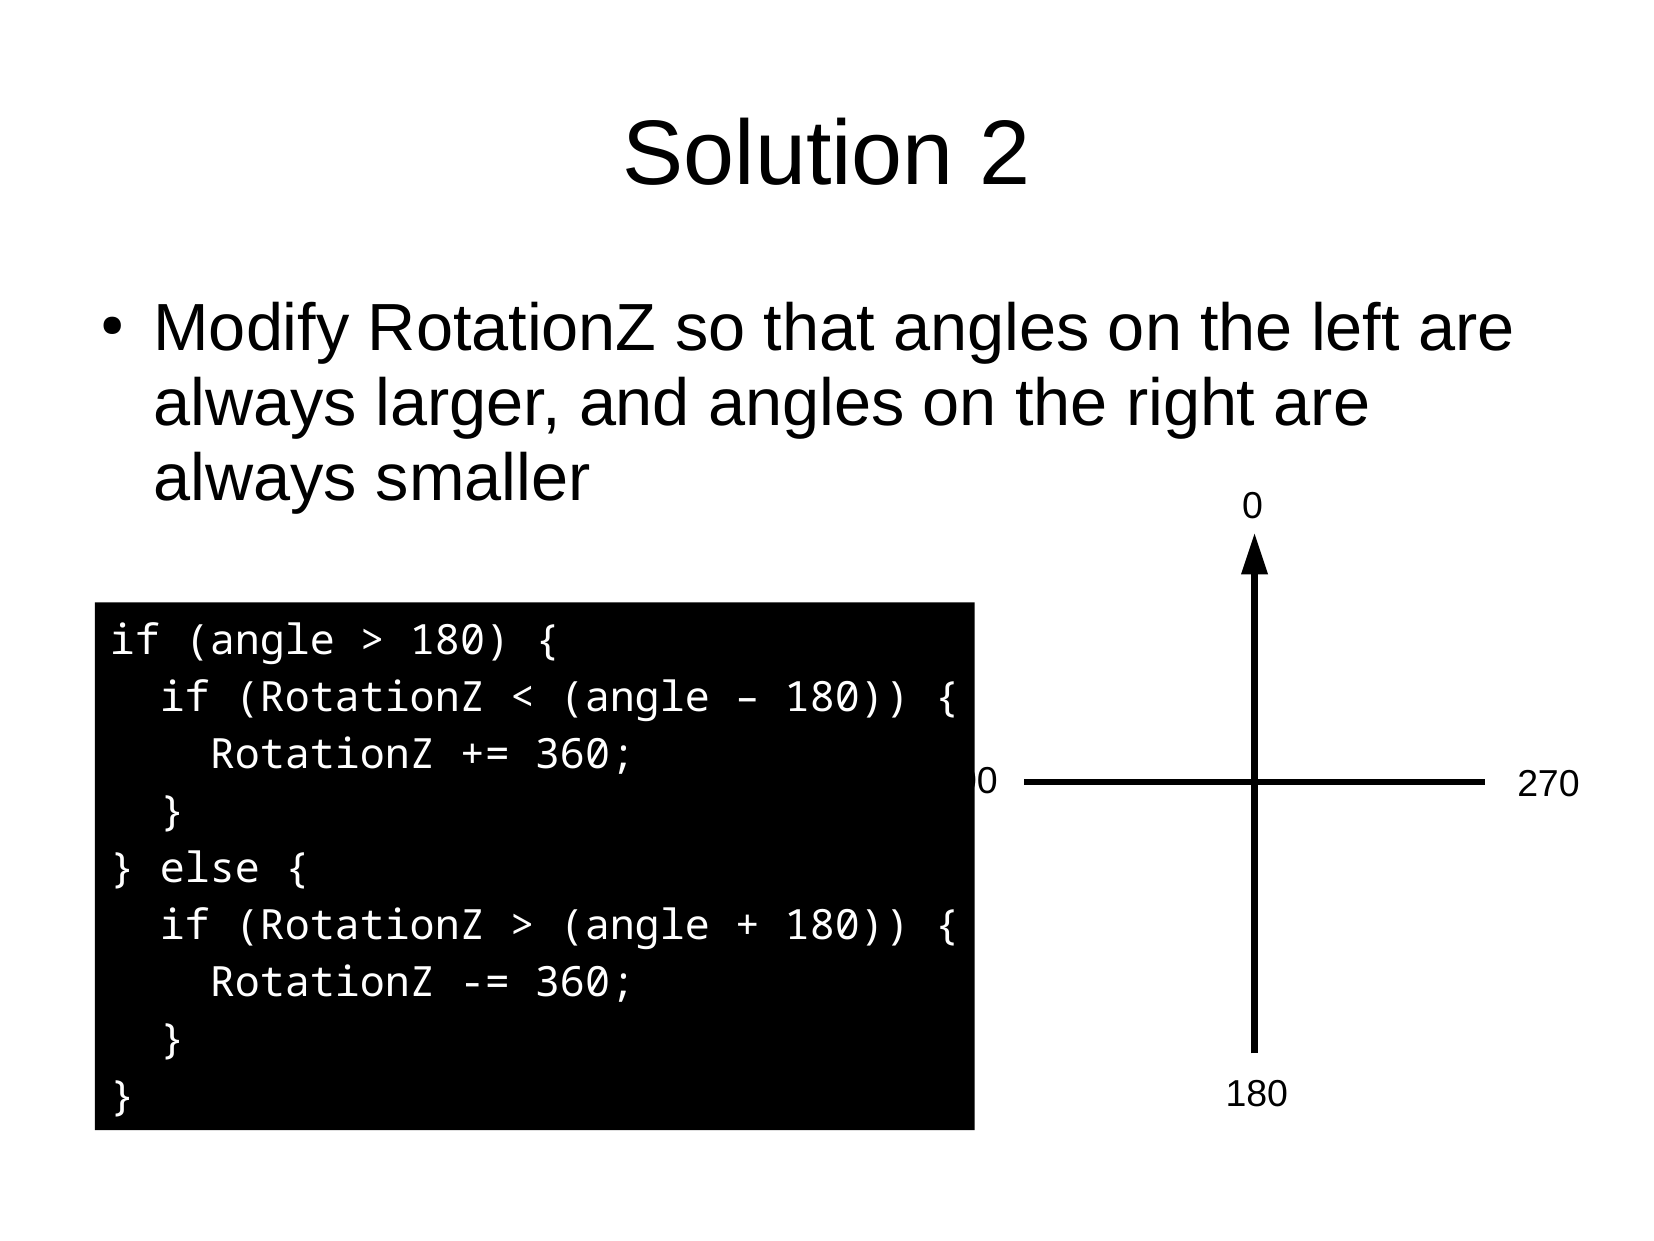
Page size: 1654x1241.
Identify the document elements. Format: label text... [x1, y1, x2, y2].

text_box 90 [941, 752, 1013, 810]
list Modify RotationZ so that angles on the left are always larger, and angles on the right are always smaller [82, 290, 1571, 1010]
text_box 0 [1227, 477, 1278, 534]
text_box 270 [1502, 754, 1595, 812]
text_box 180 [1210, 1065, 1303, 1123]
text_box if (angle > 180) { if (RotationZ < (angle – 180)) { RotationZ += 360; } } else { if (RotationZ > (angle + 180)) { RotationZ -= 360; } } [94, 602, 839, 993]
title Solution 2 [82, 49, 1571, 257]
